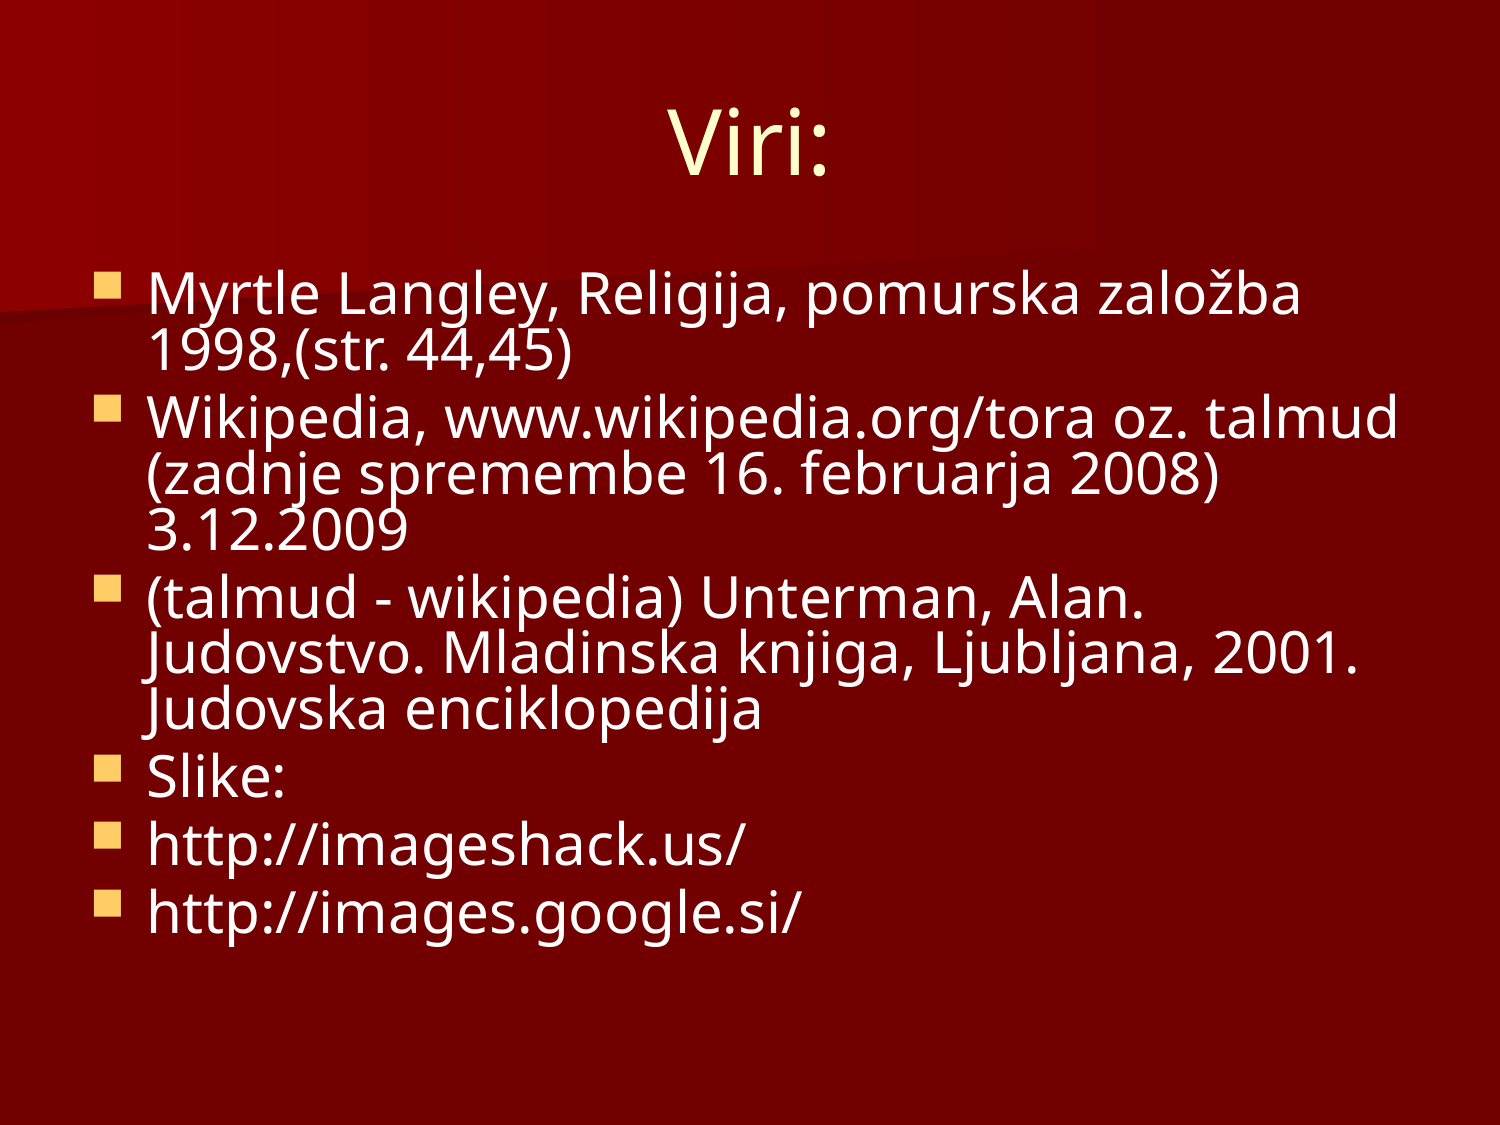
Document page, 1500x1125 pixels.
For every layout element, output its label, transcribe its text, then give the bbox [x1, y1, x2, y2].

list Myrtle Langley, Religija, pomurska založba 1998,(str. 44,45) Wikipedia, www.wikipedia.org/tora oz. talmud (zadnje spremembe 16. februarja 2008) 3.12.2009 (talmud - wikipedia) Unterman, Alan. Judovstvo. Mladinska knjiga, Ljubljana, 2001. Judovska enciklopedija Slike: http://imageshack.us/ http://images.google.si/ [75, 262, 1425, 1000]
title Viri: [75, 45, 1425, 233]
